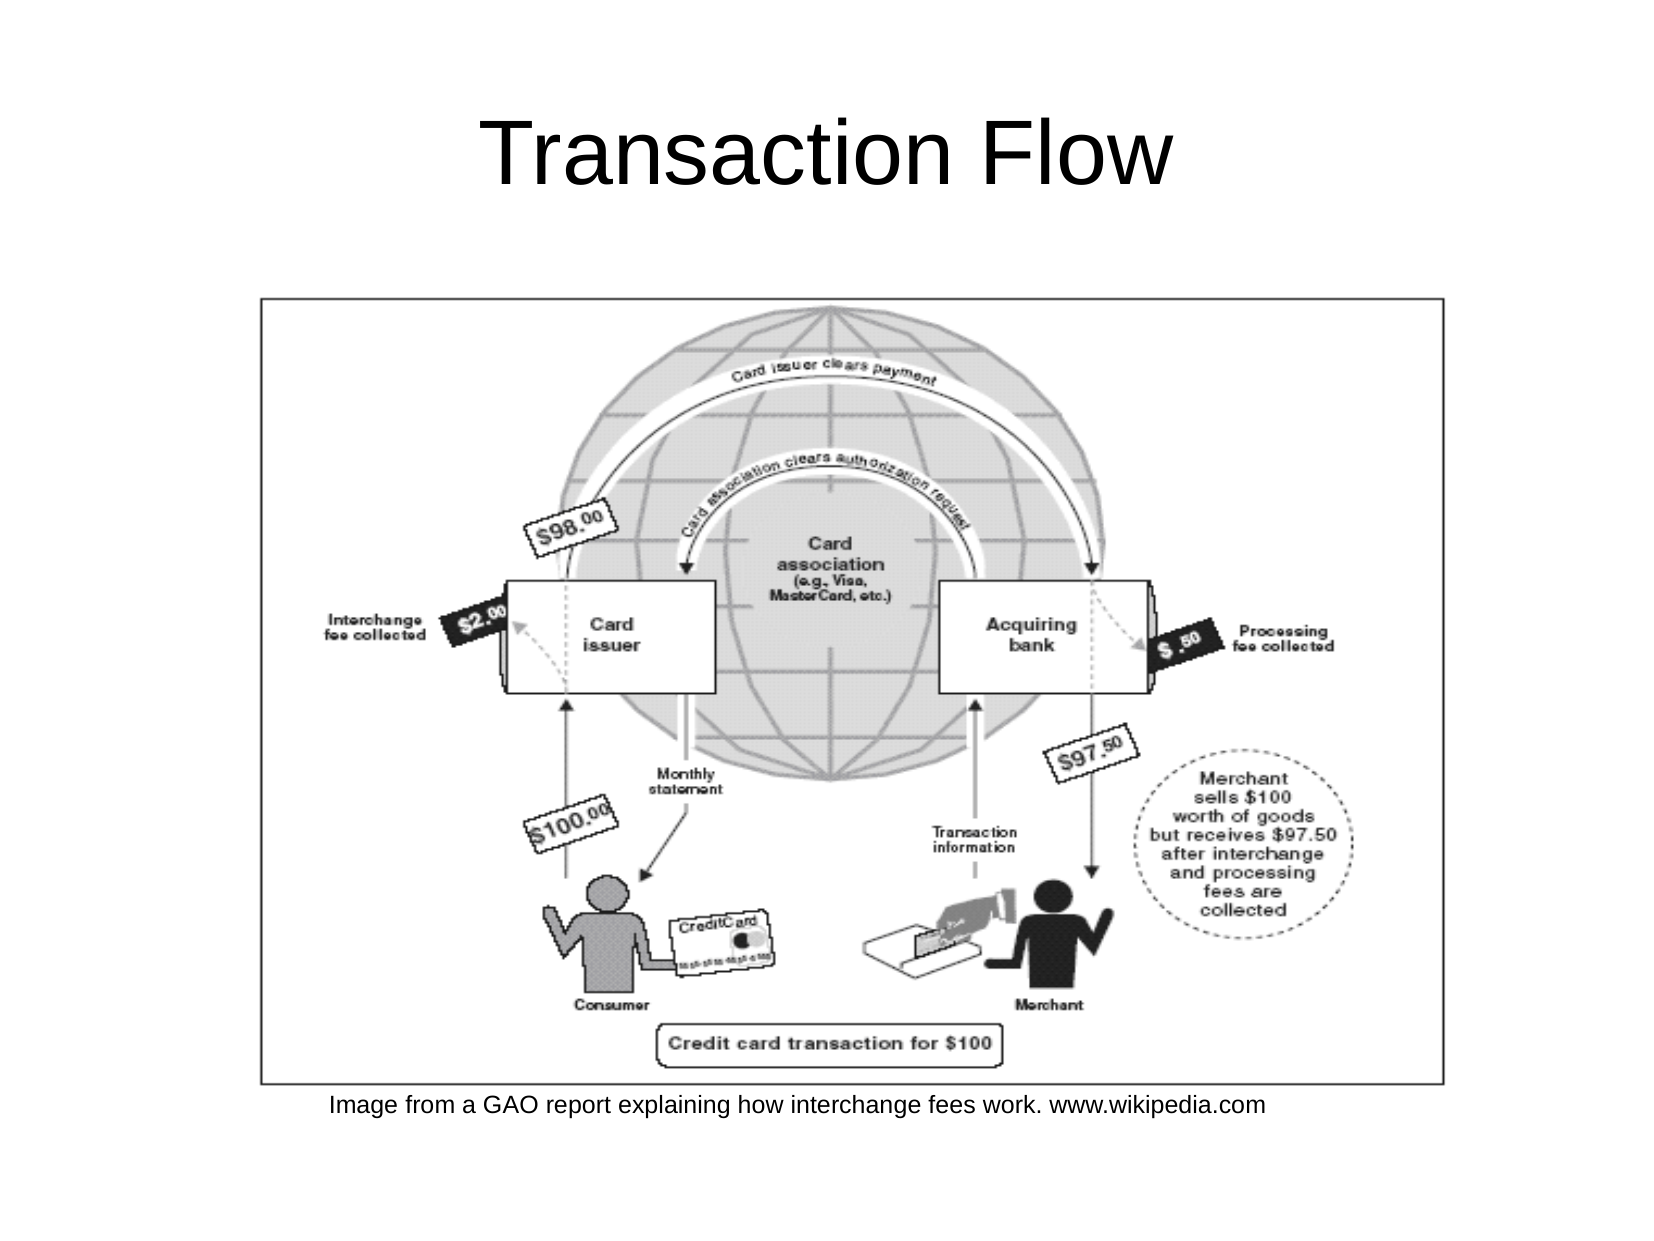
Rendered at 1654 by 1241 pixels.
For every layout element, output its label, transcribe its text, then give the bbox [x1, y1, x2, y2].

picture [250, 291, 1456, 1096]
title Transaction Flow [82, 49, 1571, 257]
text_box Image from a GAO report explaining how interchange fees work. www.wikipedia.com [300, 1083, 1469, 1141]
